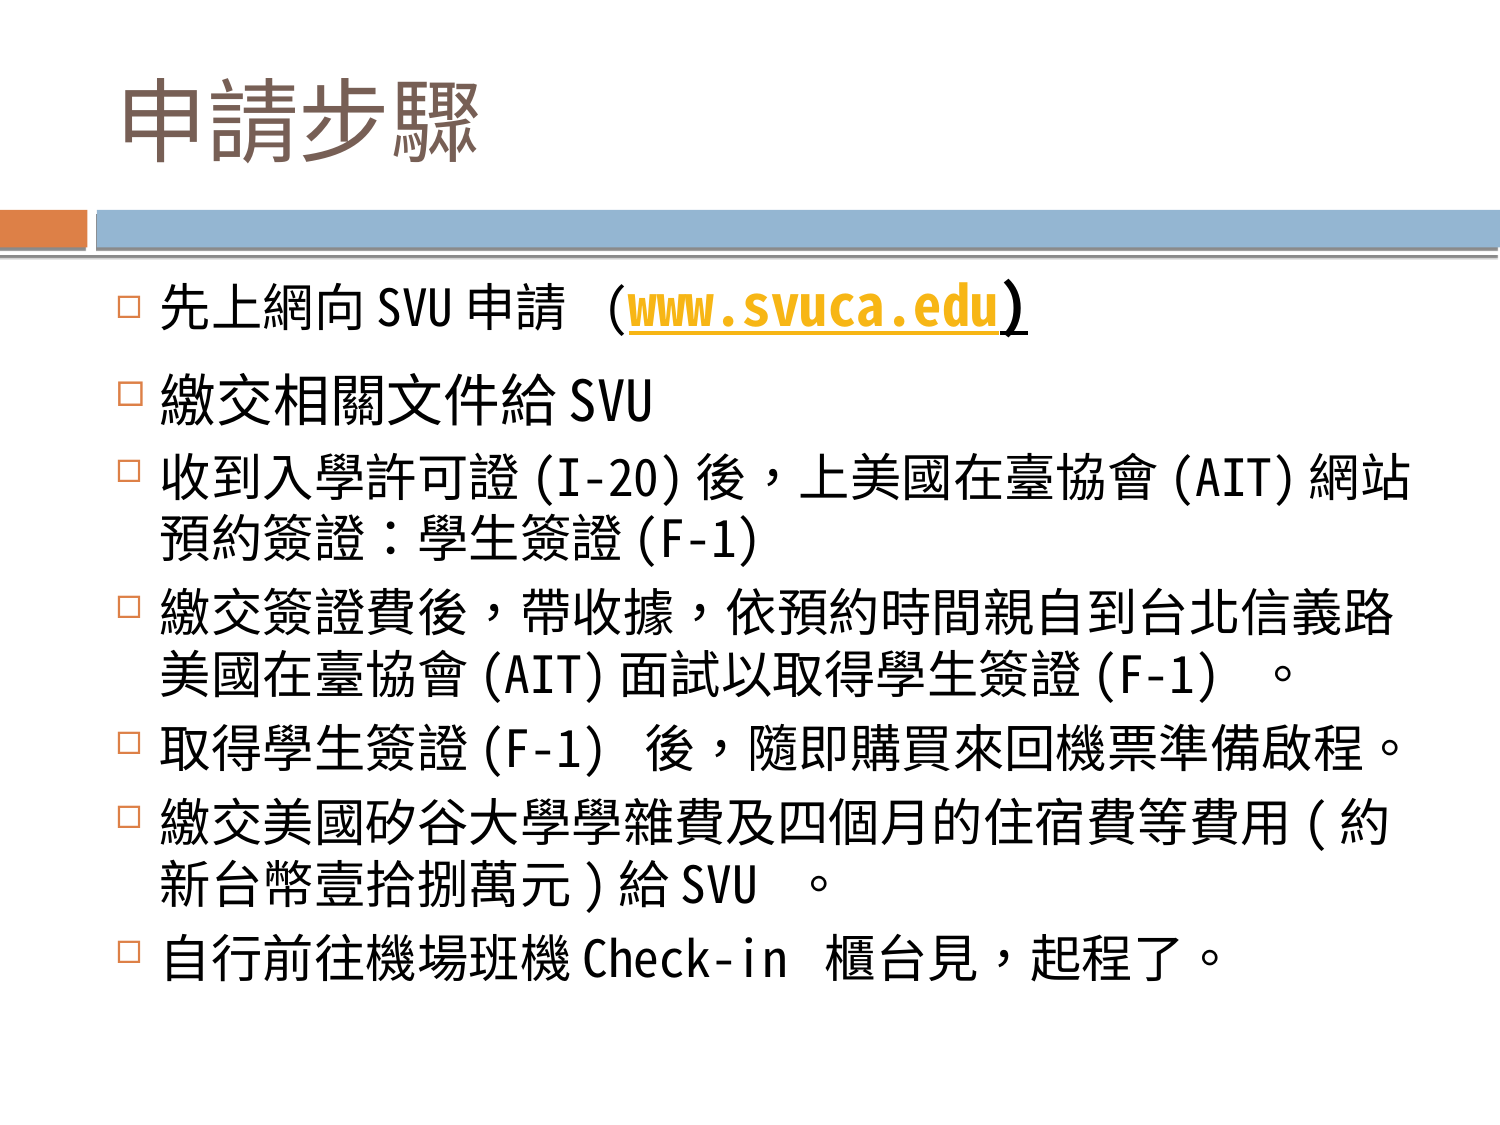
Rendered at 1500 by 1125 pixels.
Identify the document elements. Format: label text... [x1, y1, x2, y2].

list 先上網向SVU申請 (www.svuca.edu) 繳交相關文件給SVU 收到入學許可證(I-20)後，上美國在臺協會(AIT)網站預約簽證：學生簽證(F-1) 繳交簽證費後，帶收據，依預約時間親自到台北信義路美國在臺協會(AIT)面試以取得學生簽證(F-1) 。 取得學生簽證(F-1) 後，隨即購買來回機票準備啟程。 繳交美國矽谷大學學雜費及四個月的住宿費等費用(約新台幣壹拾捌萬元)給SVU 。 自行前往機場班機Check-in 櫃台見，起程了。 [100, 262, 1438, 1043]
title 申請步驟 [100, 37, 1438, 200]
